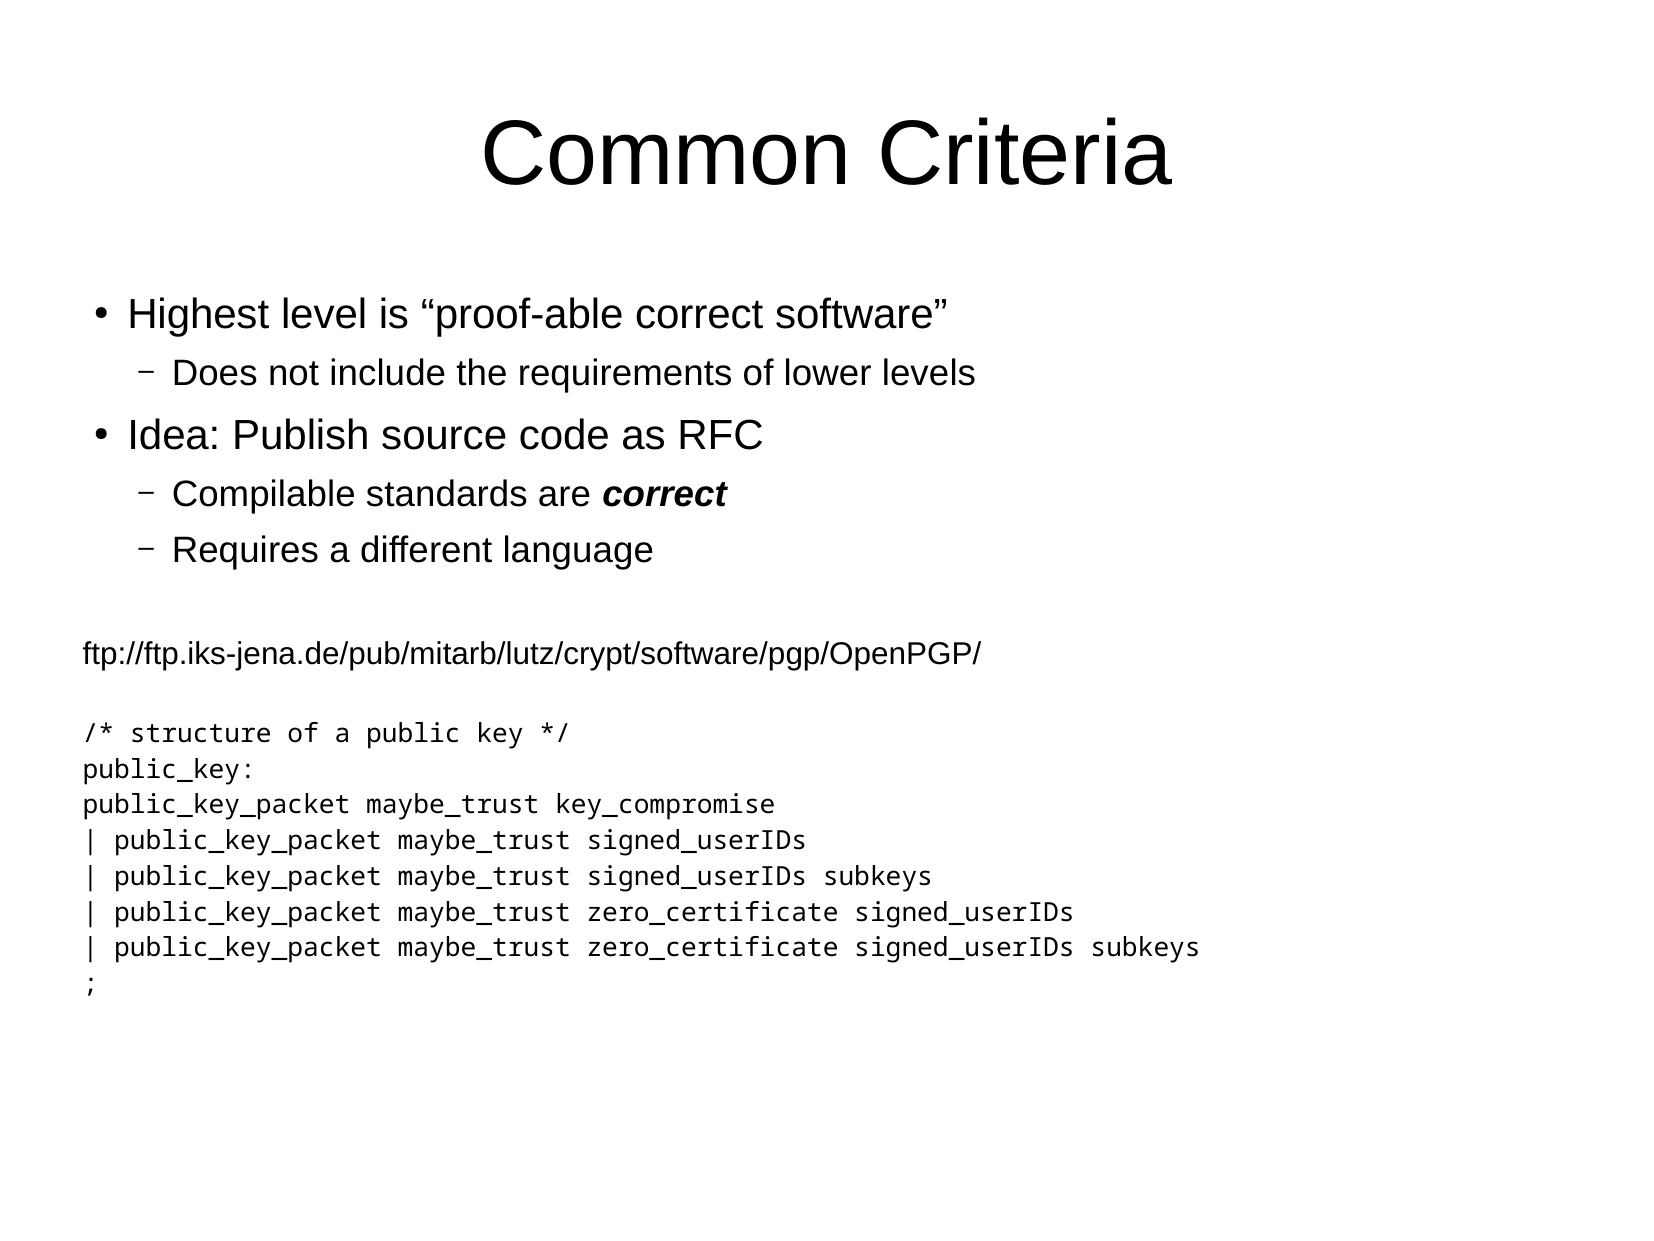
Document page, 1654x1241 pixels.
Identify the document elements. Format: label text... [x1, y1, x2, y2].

list Highest level is “proof-able correct software” Does not include the requirements of lower levels Idea: Publish source code as RFC Compilable standards are correct Requires a different language ftp://ftp.iks-jena.de/pub/mitarb/lutz/crypt/software/pgp/OpenPGP/ /* structure of a public key */ public_key: public_key_packet maybe_trust key_compromise | public_key_packet maybe_trust signed_userIDs | public_key_packet maybe_trust signed_userIDs subkeys | public_key_packet maybe_trust zero_certificate signed_userIDs | public_key_packet maybe_trust zero_certificate signed_userIDs subkeys ; [82, 290, 1571, 1010]
title Common Criteria [82, 49, 1571, 257]
